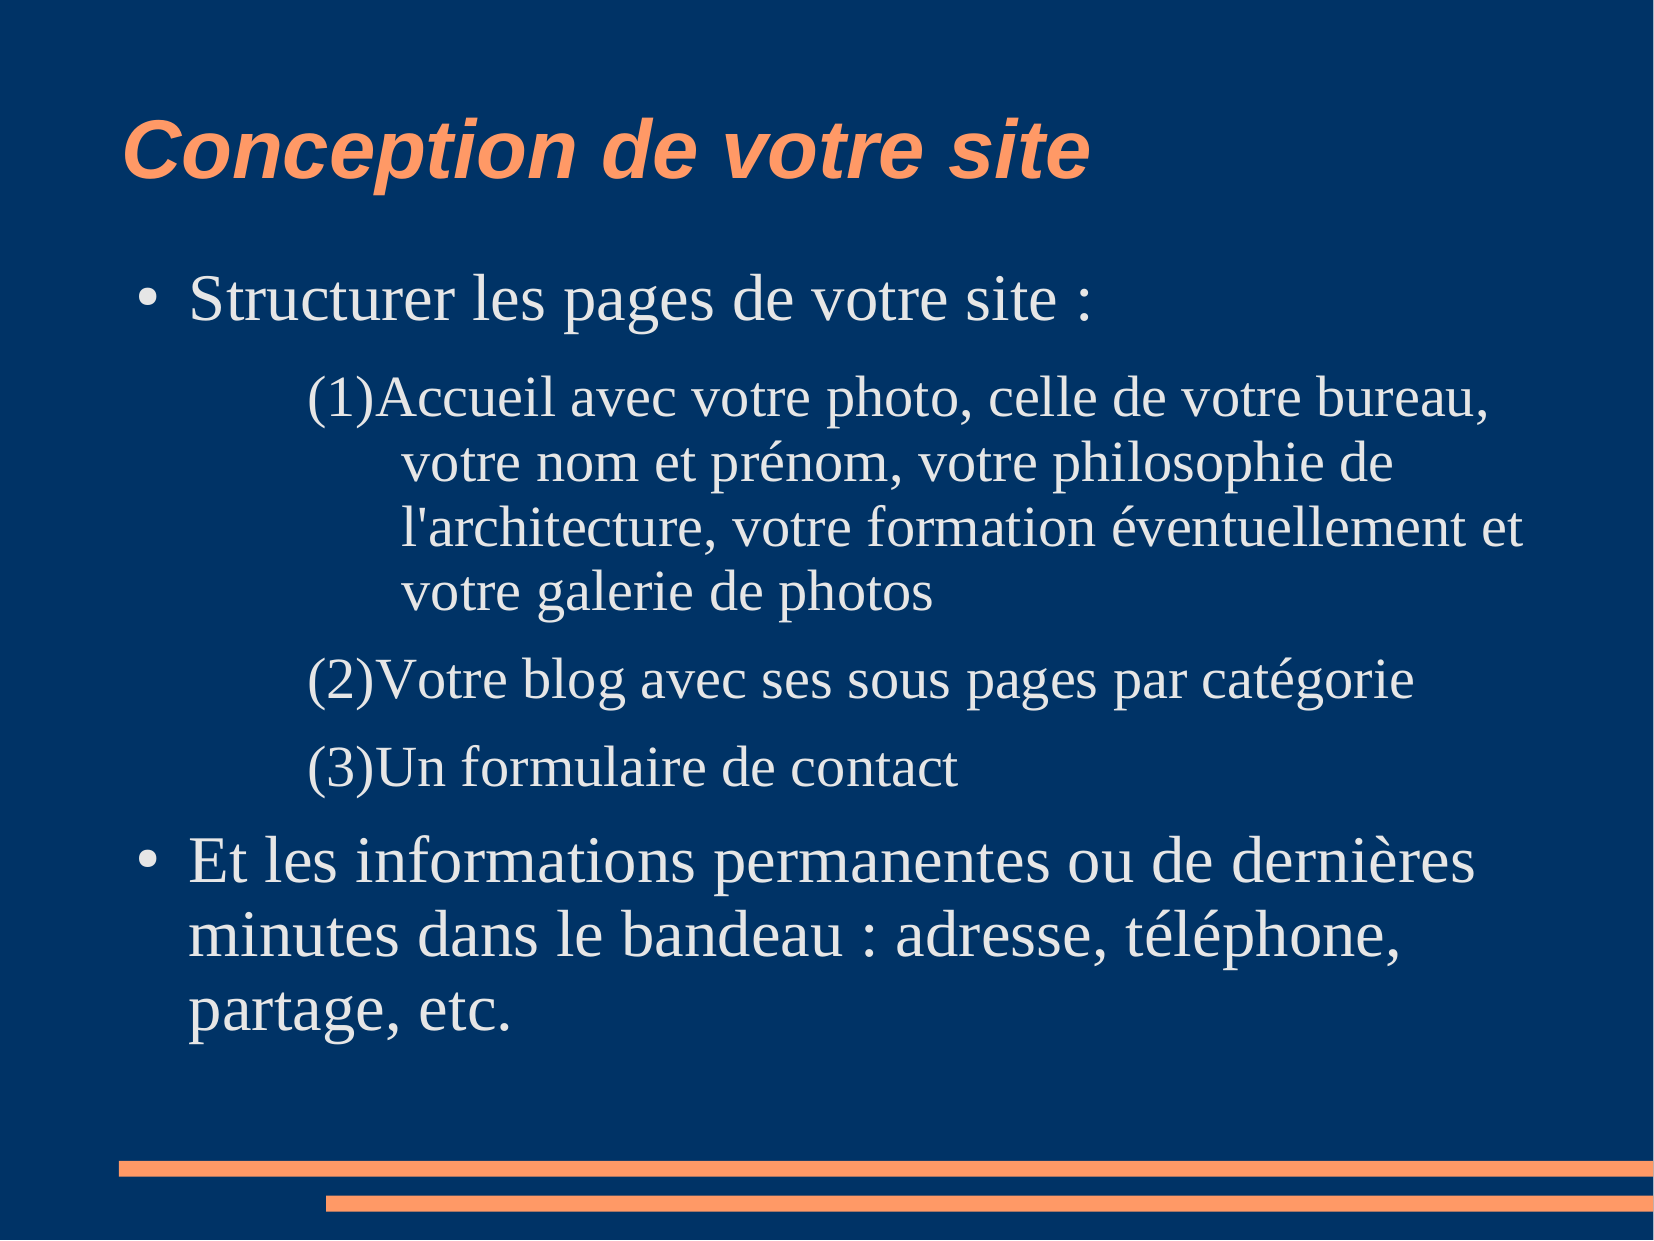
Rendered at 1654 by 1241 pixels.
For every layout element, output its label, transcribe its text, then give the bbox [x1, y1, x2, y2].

list Structurer les pages de votre site : Accueil avec votre photo, celle de votre bureau, votre nom et prénom, votre philosophie de l'architecture, votre formation éventuellement et votre galerie de photos Votre blog avec ses sous pages par catégorie Un formulaire de contact Et les informations permanentes ou de dernières minutes dans le bandeau : adresse, téléphone, partage, etc. [118, 261, 1558, 1072]
title Conception de votre site [121, 46, 1534, 254]
